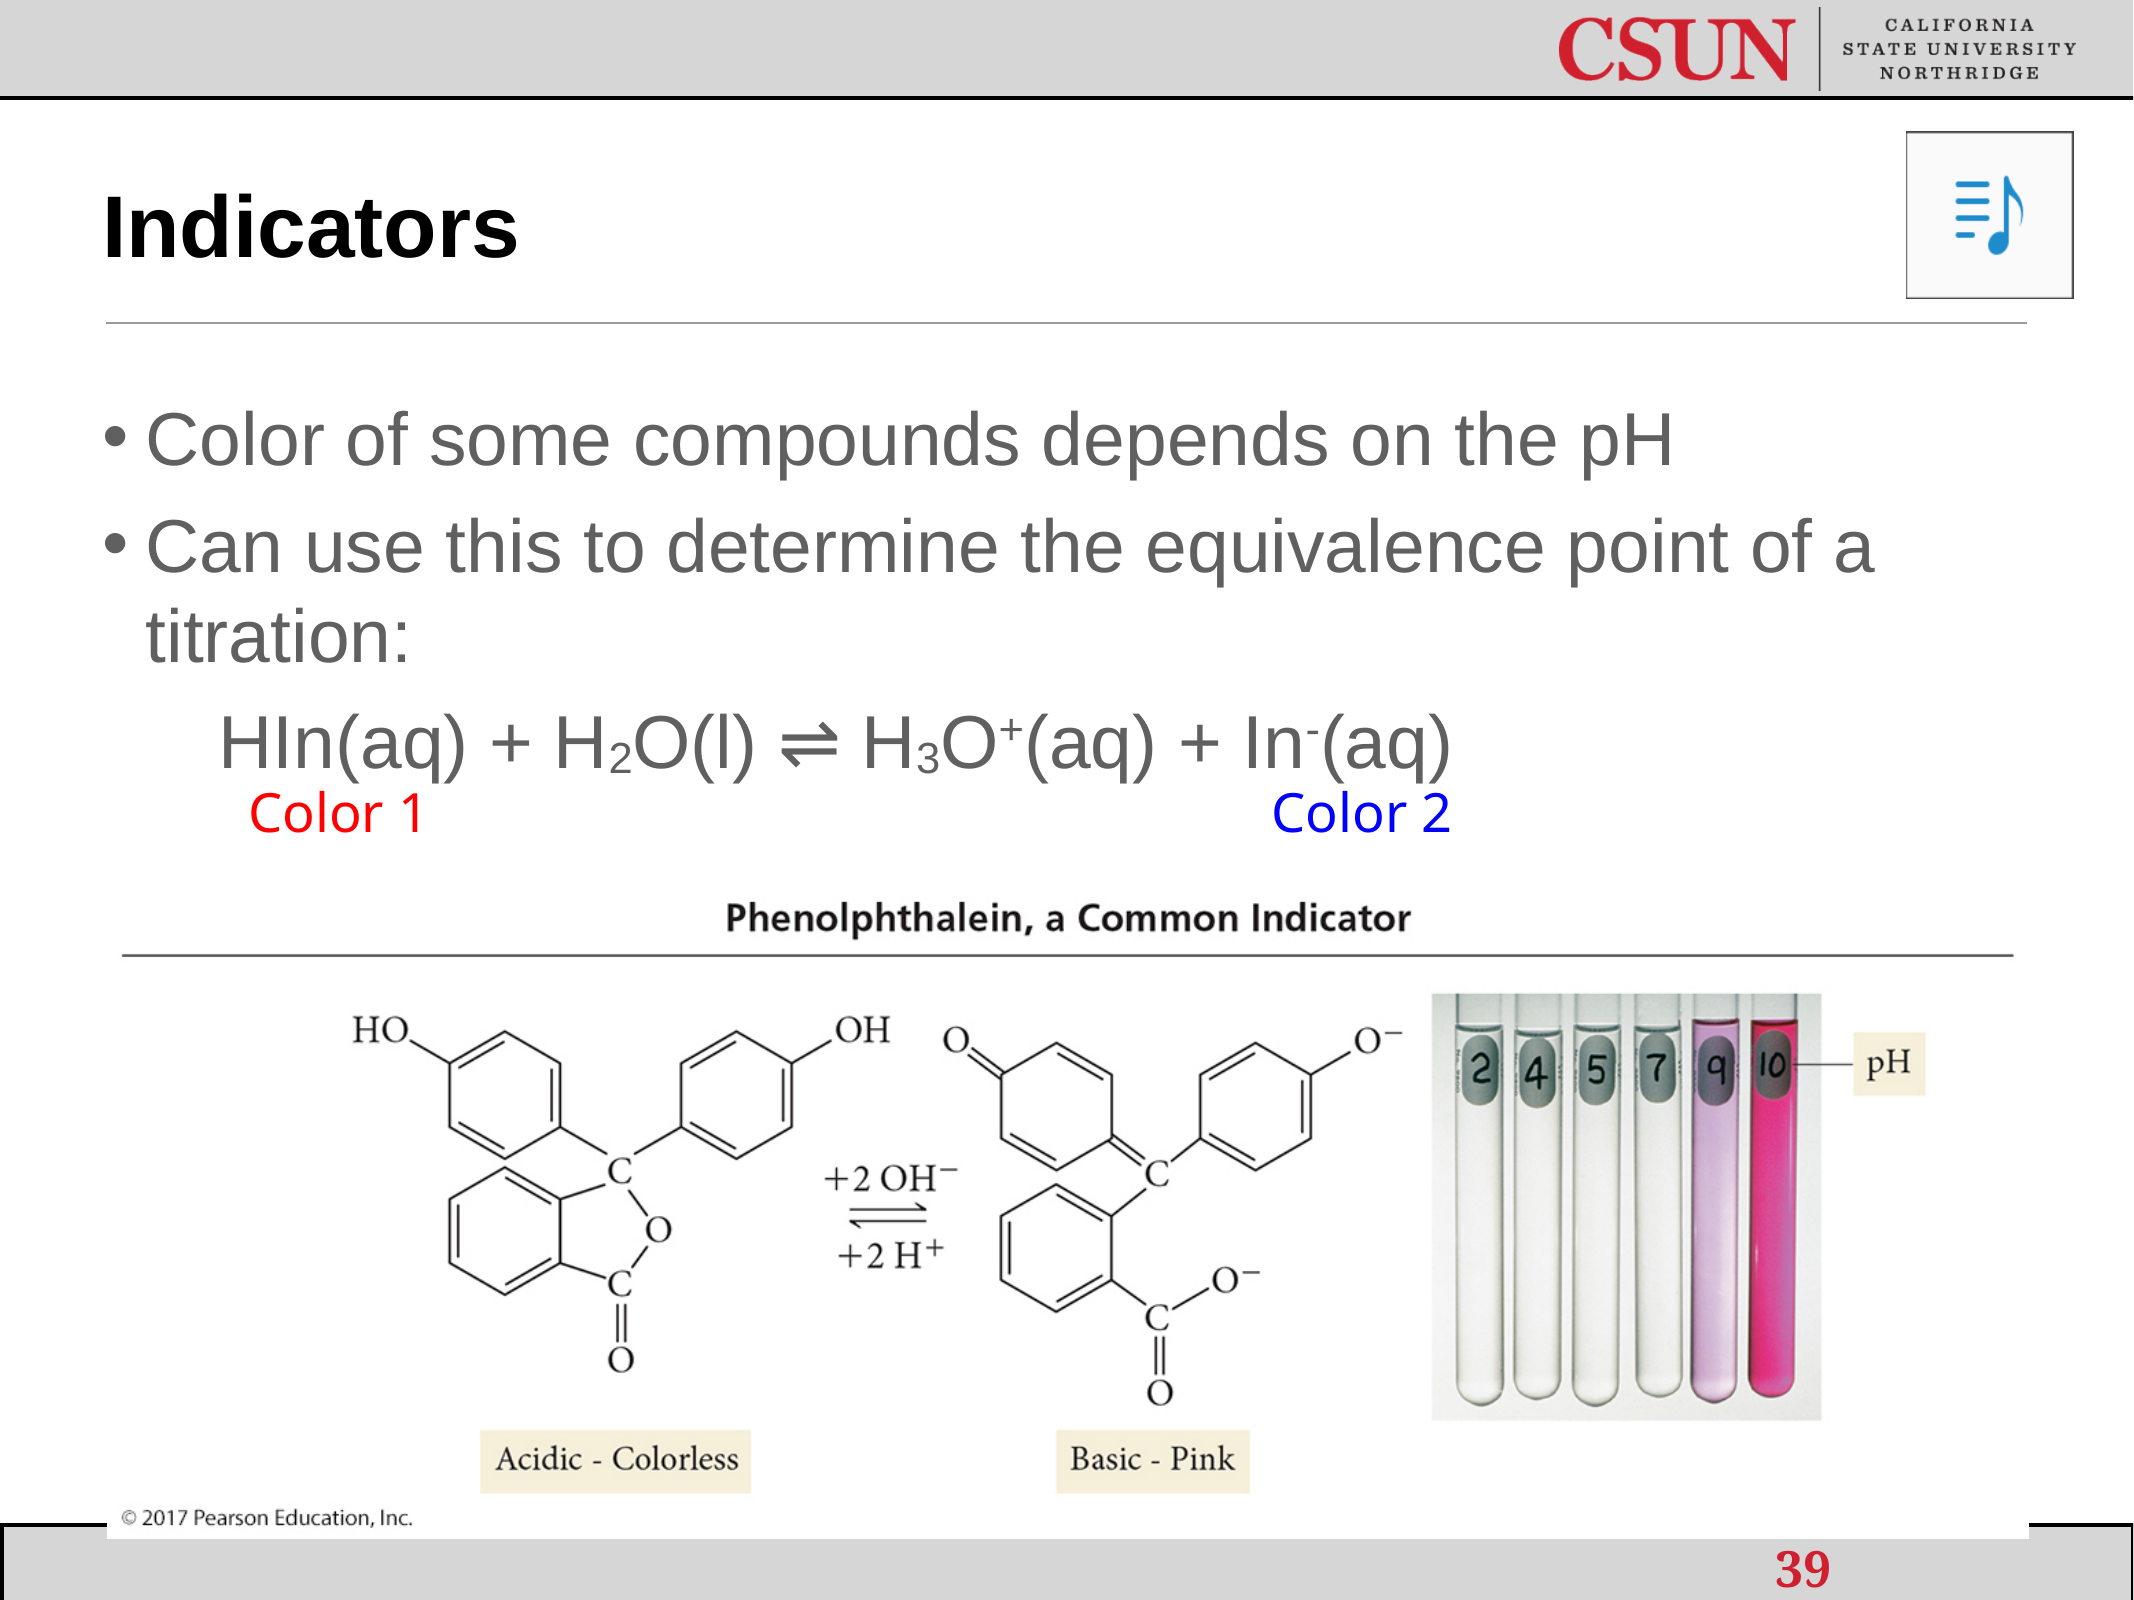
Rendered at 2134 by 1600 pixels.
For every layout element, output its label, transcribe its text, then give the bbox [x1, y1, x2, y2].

title Indicators [93, 104, 2040, 284]
text_box [1905, 130, 2075, 301]
text_box Color 1 [239, 770, 438, 853]
picture [107, 887, 2029, 1540]
list Color of some compounds depends on the pH Can use this to determine the equivalence point of a titration: HIn(aq) + H2O(l) ⇌ H3O+(aq) + In-(aq) [93, 382, 2040, 829]
text_box Color 2 [1263, 770, 1462, 853]
picture [1559, 7, 2076, 91]
